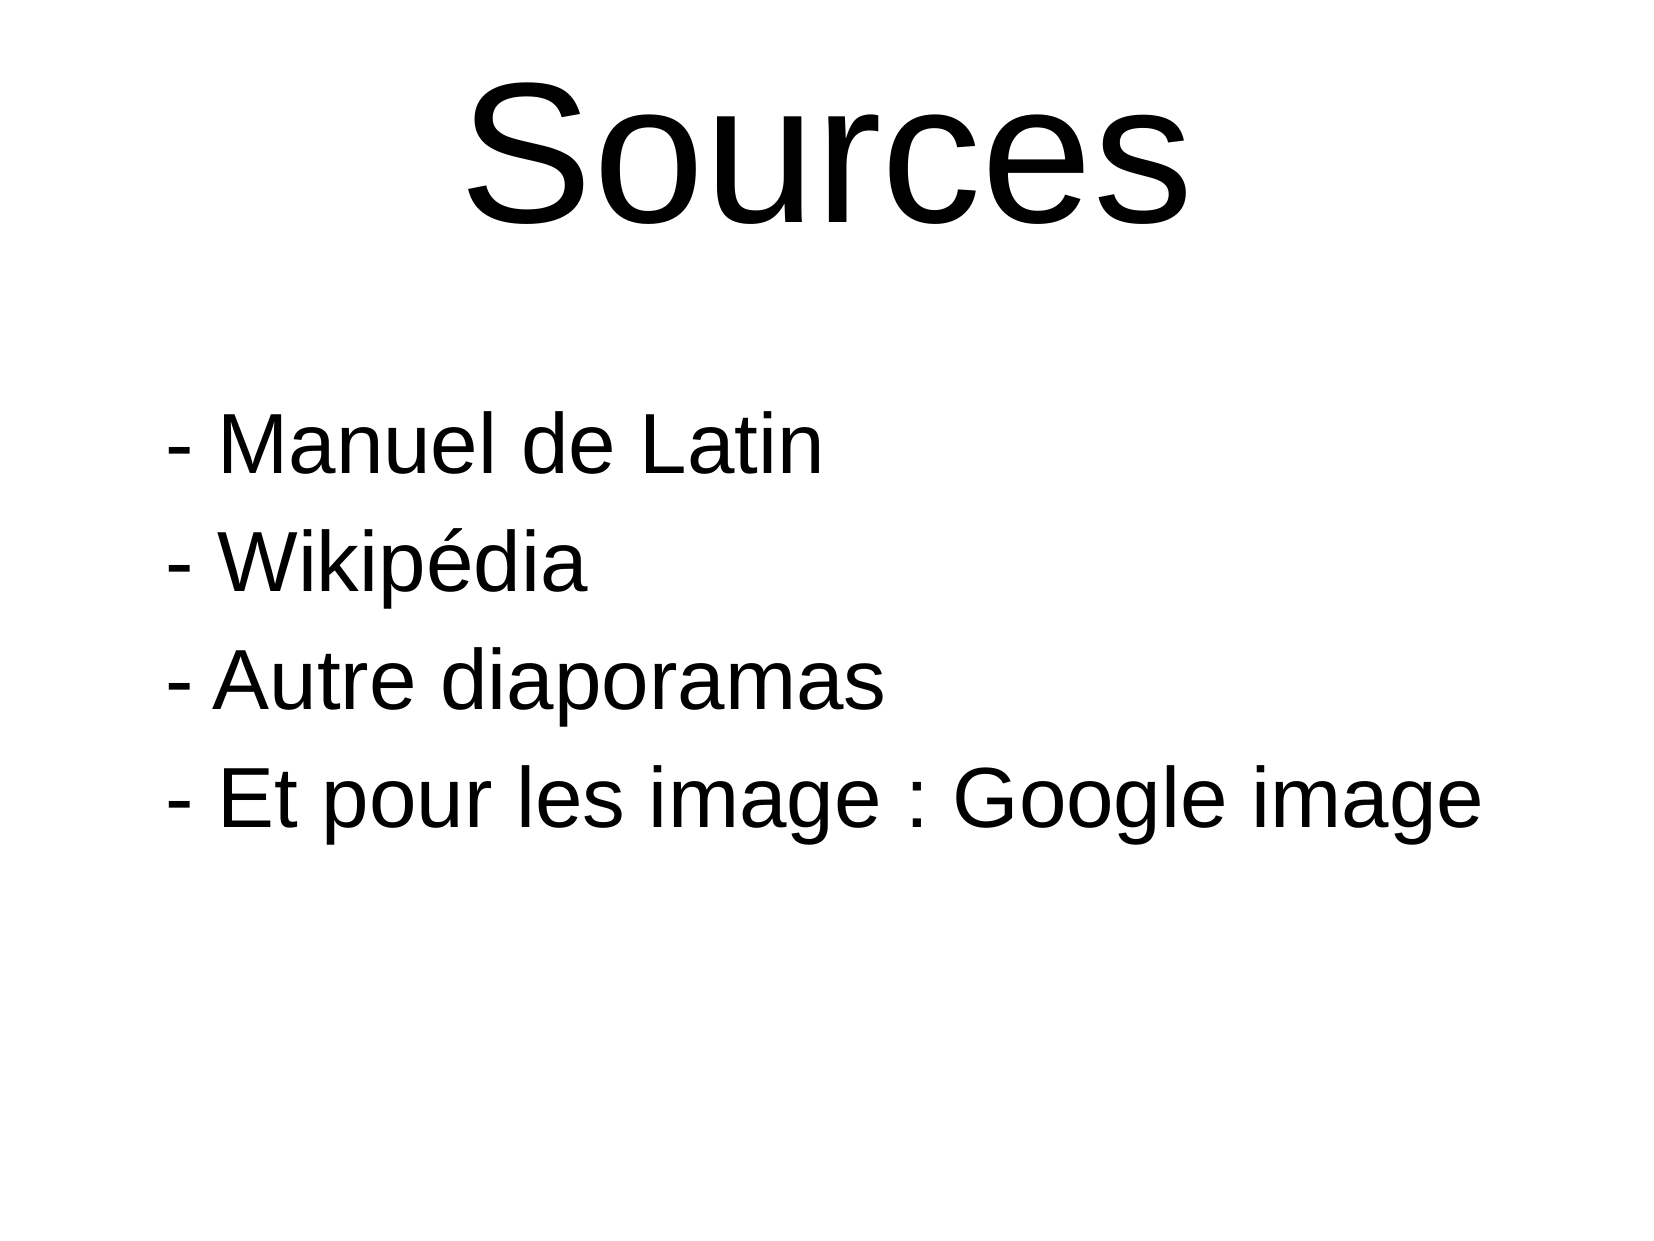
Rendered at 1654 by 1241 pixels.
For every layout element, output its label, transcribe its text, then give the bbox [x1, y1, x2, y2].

list - Manuel de Latin - Wikipédia - Autre diaporamas - Et pour les image : Google image [165, 396, 1548, 851]
title Sources [82, 41, 1571, 265]
